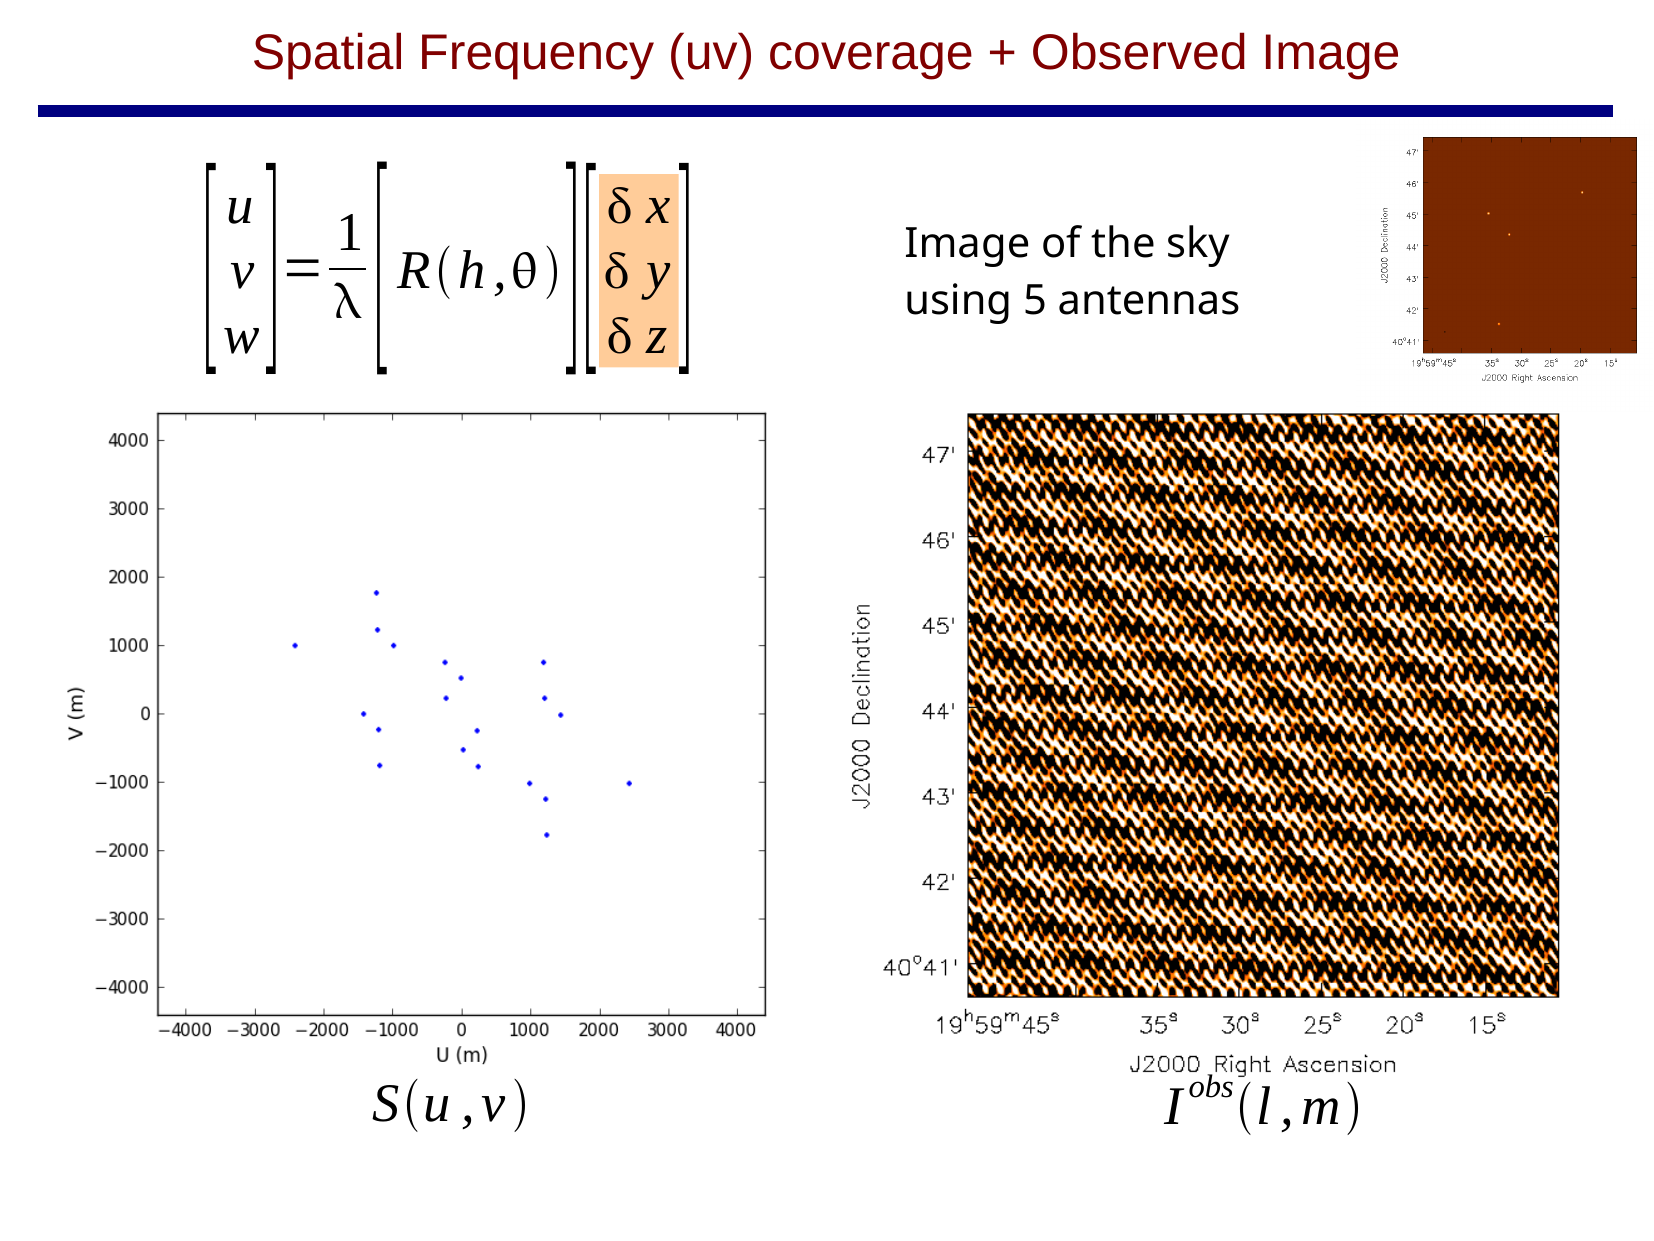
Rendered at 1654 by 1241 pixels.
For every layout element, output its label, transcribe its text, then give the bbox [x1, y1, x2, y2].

text_box Image of the sky using 5 antennas [889, 148, 1323, 377]
picture [60, 119, 1653, 1160]
chart [1147, 1070, 1375, 1140]
chart [189, 158, 708, 377]
title Spatial Frequency (uv) coverage + Observed Image [82, 15, 1571, 89]
chart [355, 1073, 541, 1136]
